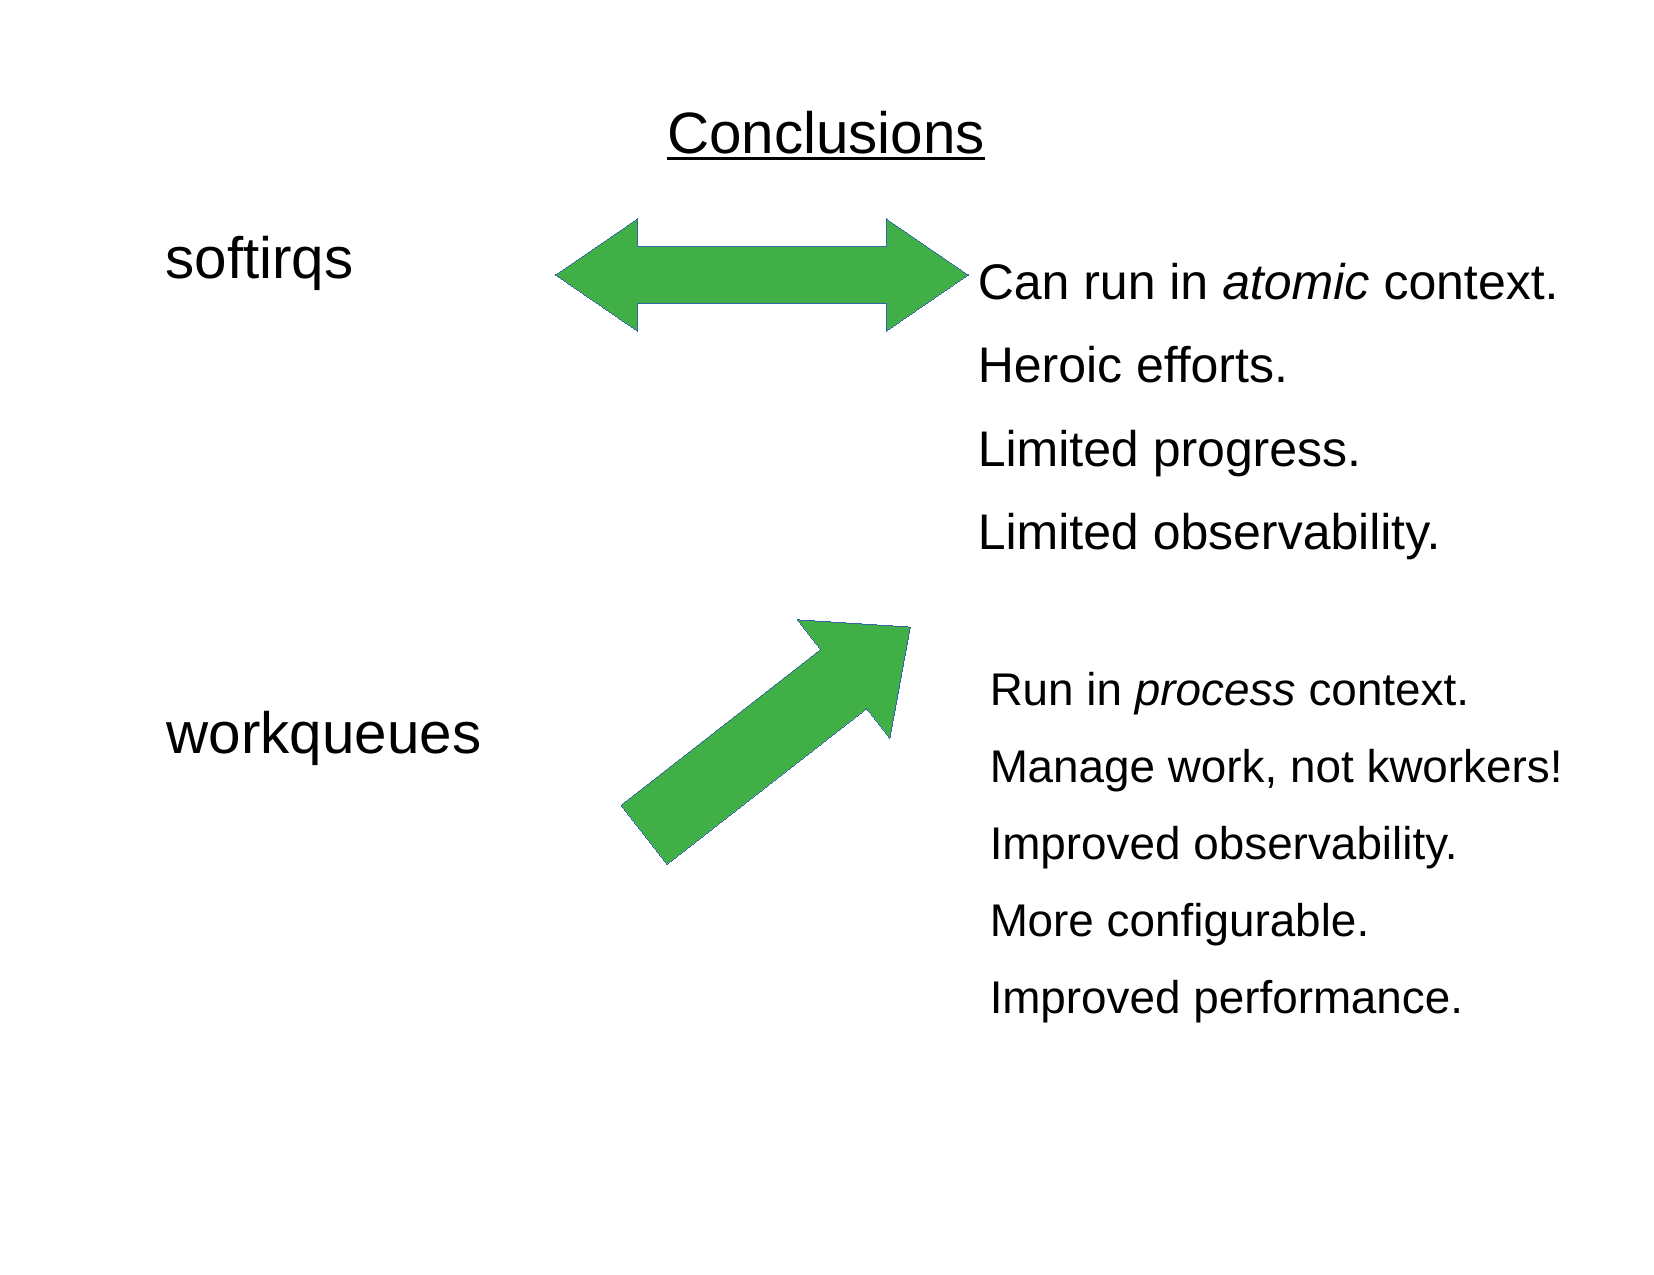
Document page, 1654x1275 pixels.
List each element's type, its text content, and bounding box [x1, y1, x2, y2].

text_box [555, 218, 963, 332]
title Conclusions [82, 50, 1571, 217]
text_box softirqs [150, 218, 369, 332]
text_box Can run in atomic context. Heroic efforts. Limited progress. Limited observability. [963, 218, 1574, 568]
text_box workqueues [151, 693, 497, 806]
text_box Run in process context. Manage work, not kworkers! Improved observability. More configurable. Improved performance. [940, 631, 1578, 1031]
text_box [621, 619, 911, 865]
